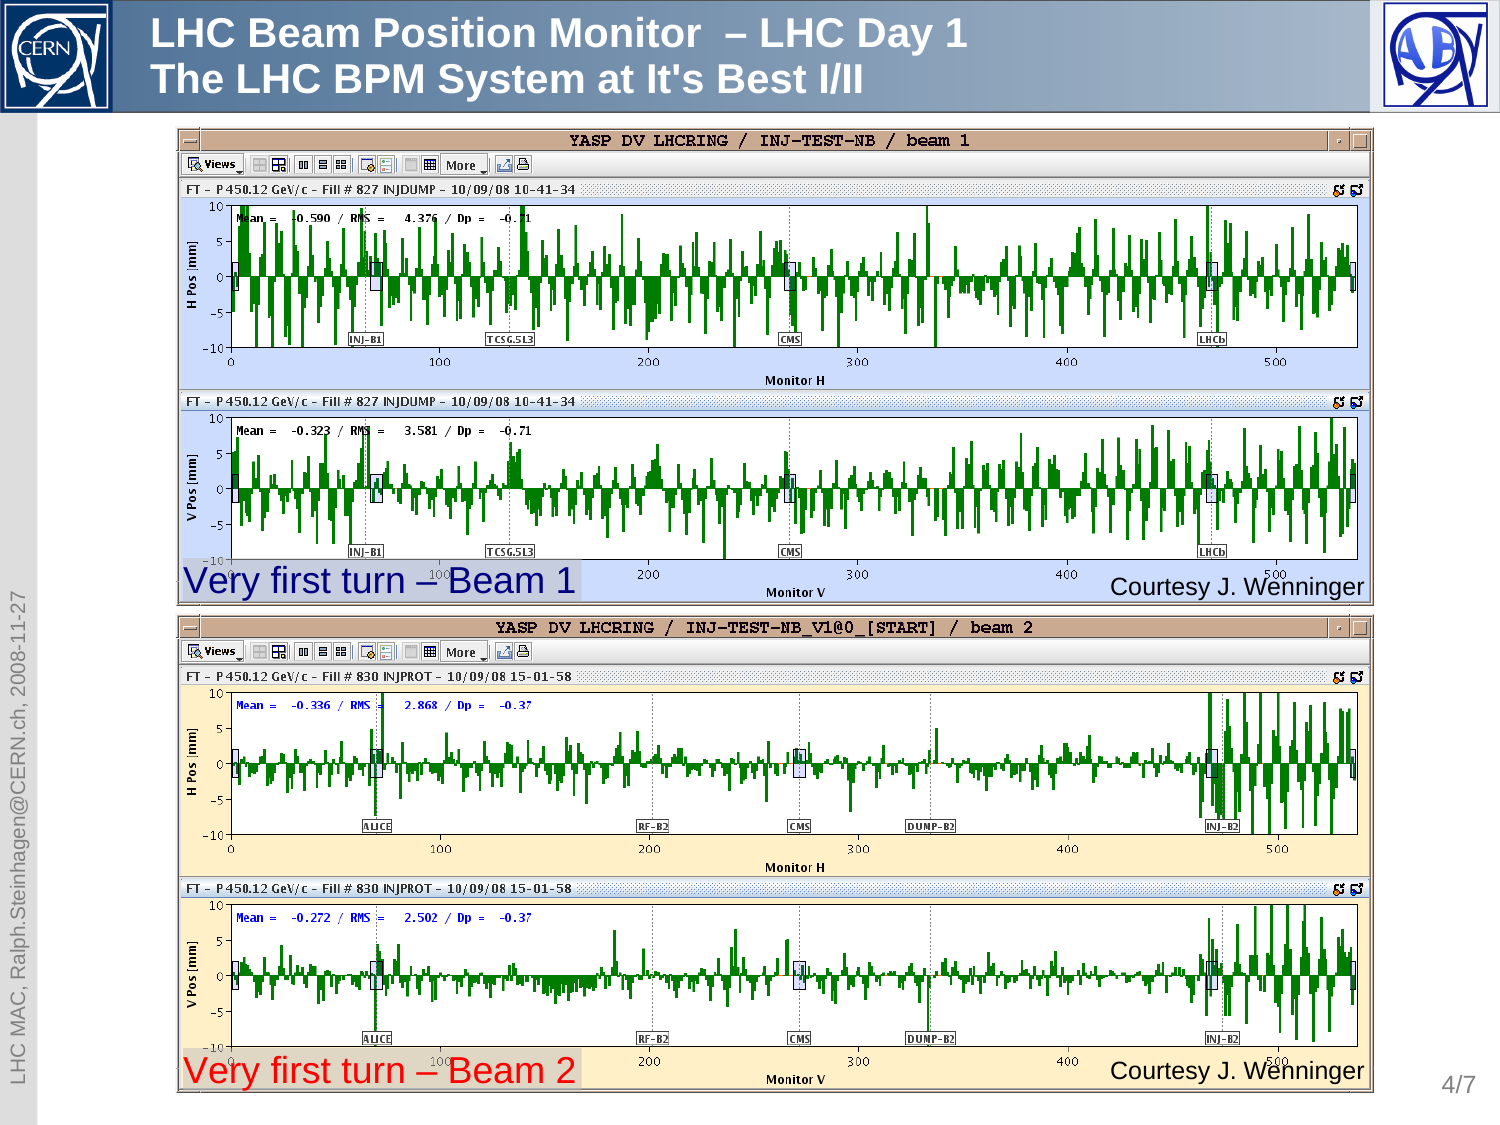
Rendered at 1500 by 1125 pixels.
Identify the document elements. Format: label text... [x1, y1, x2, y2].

text_box Very first turn – Beam 1 [183, 558, 582, 602]
text_box Very first turn – Beam 2 [183, 1048, 582, 1092]
picture [175, 126, 1374, 606]
text_box Courtesy J. Wenninger [1095, 565, 1391, 609]
title LHC Beam Position Monitor – LHC Day 1 The LHC BPM System at It's Best I/II [150, 0, 1201, 113]
picture [1382, 1, 1489, 108]
picture [175, 613, 1374, 1093]
picture [0, 0, 113, 113]
text_box Courtesy J. Wenninger [1095, 1049, 1391, 1093]
